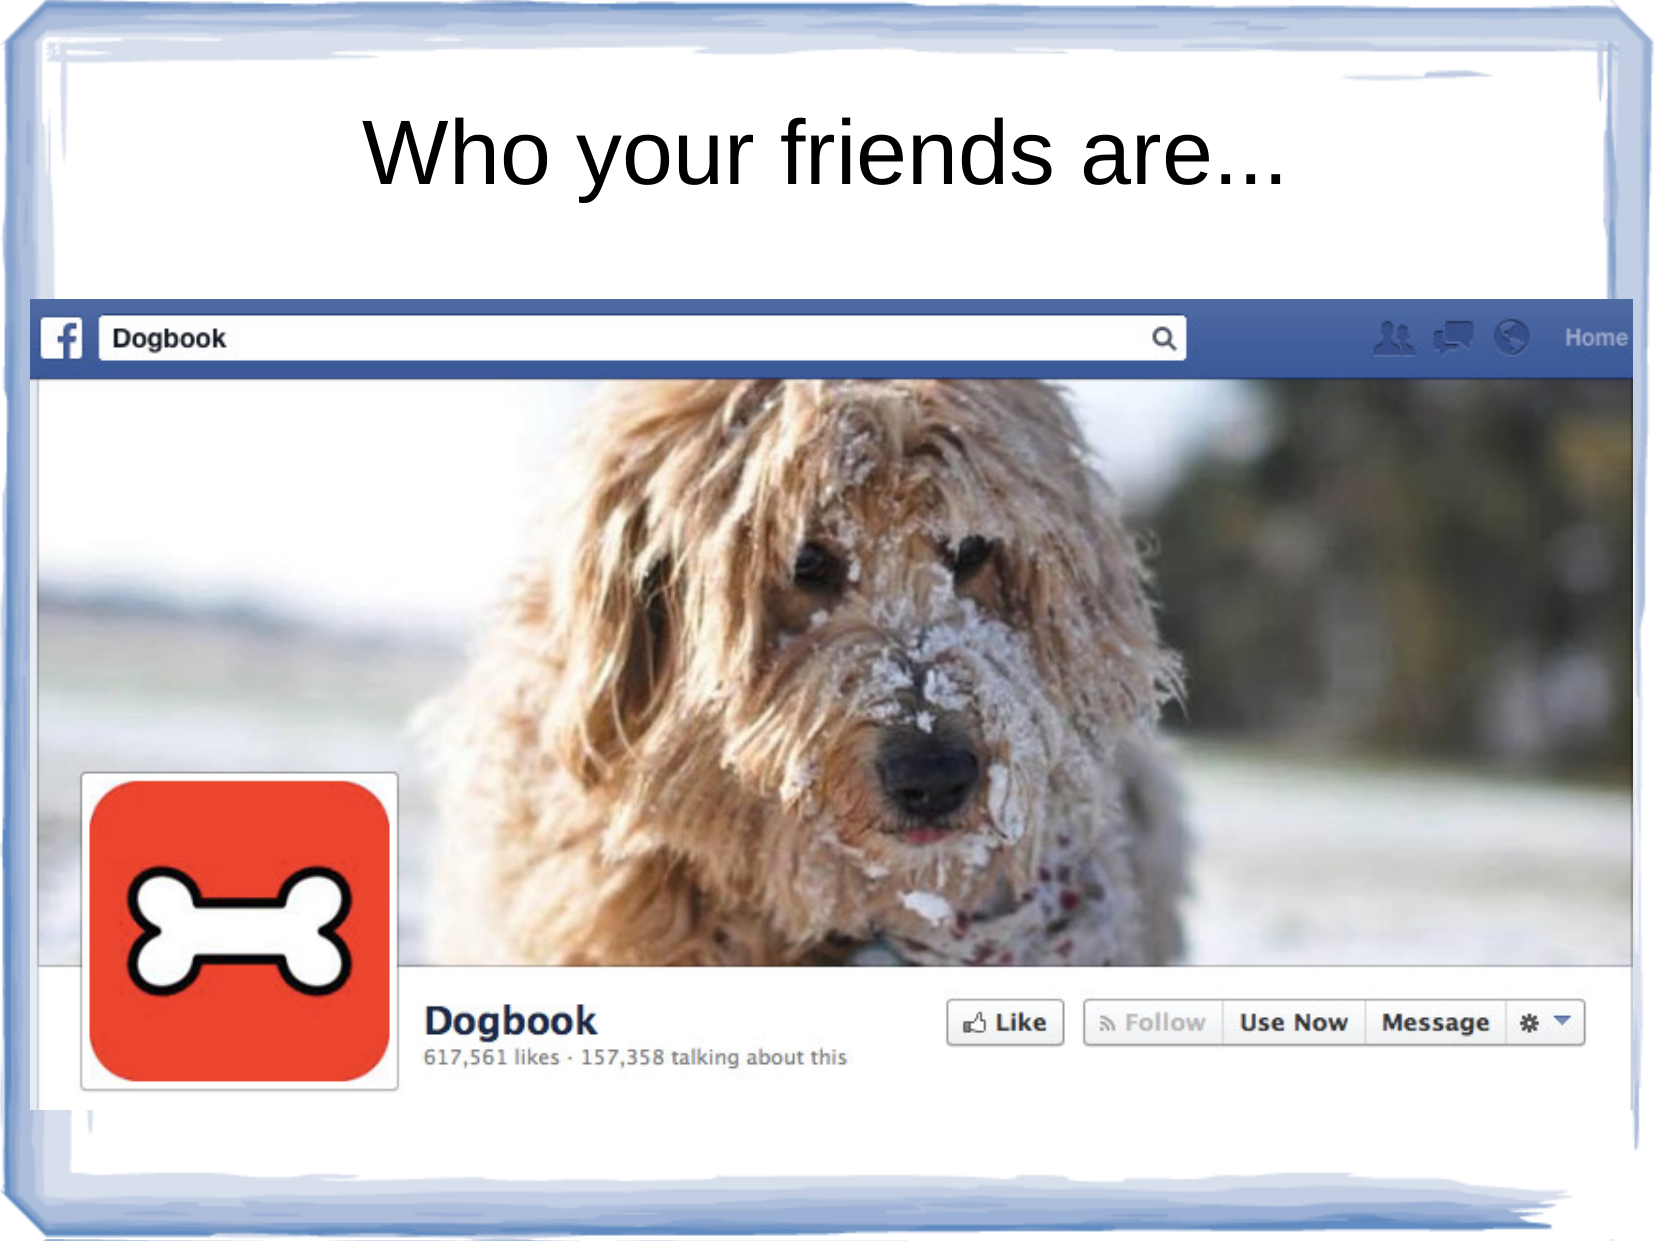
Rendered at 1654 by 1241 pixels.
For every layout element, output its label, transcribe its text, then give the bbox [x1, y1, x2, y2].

title Who your friends are... [82, 49, 1571, 257]
picture [0, 0, 1654, 1241]
